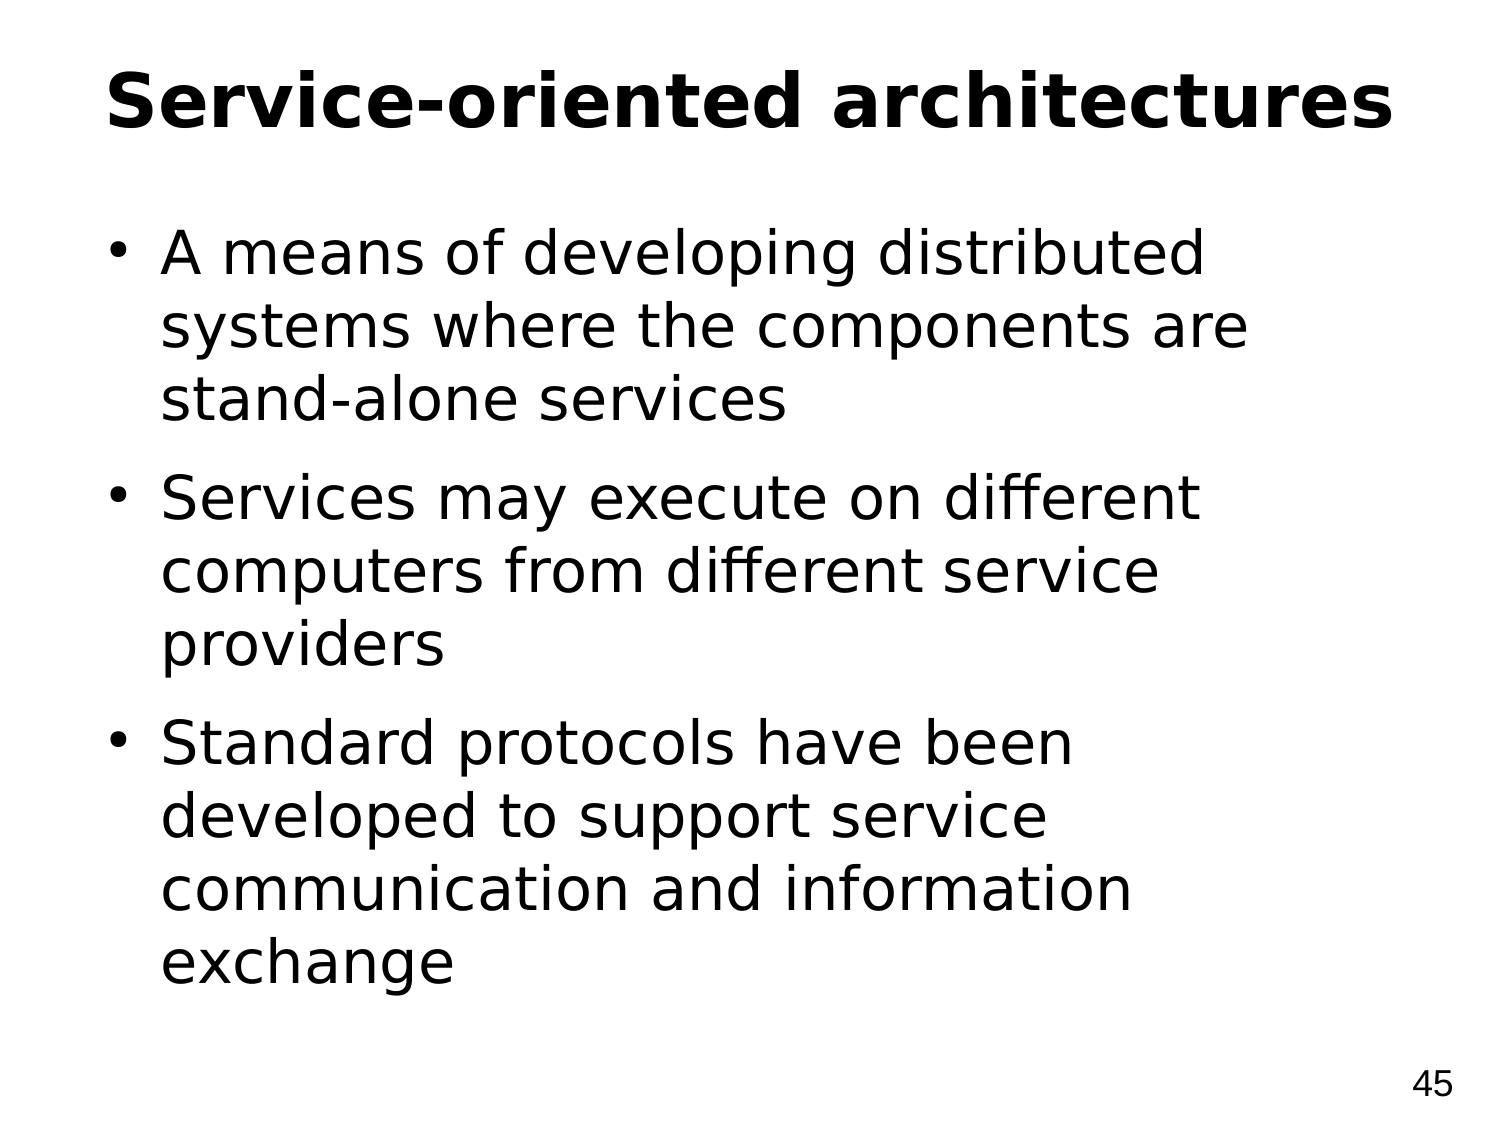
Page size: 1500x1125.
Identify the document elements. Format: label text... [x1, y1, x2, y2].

title Service-oriented architectures [75, 44, 1425, 177]
list A means of developing distributed systems where the components are stand-alone services Services may execute on different computers from different service providers Standard protocols have been developed to support service communication and information exchange [75, 206, 1425, 1093]
